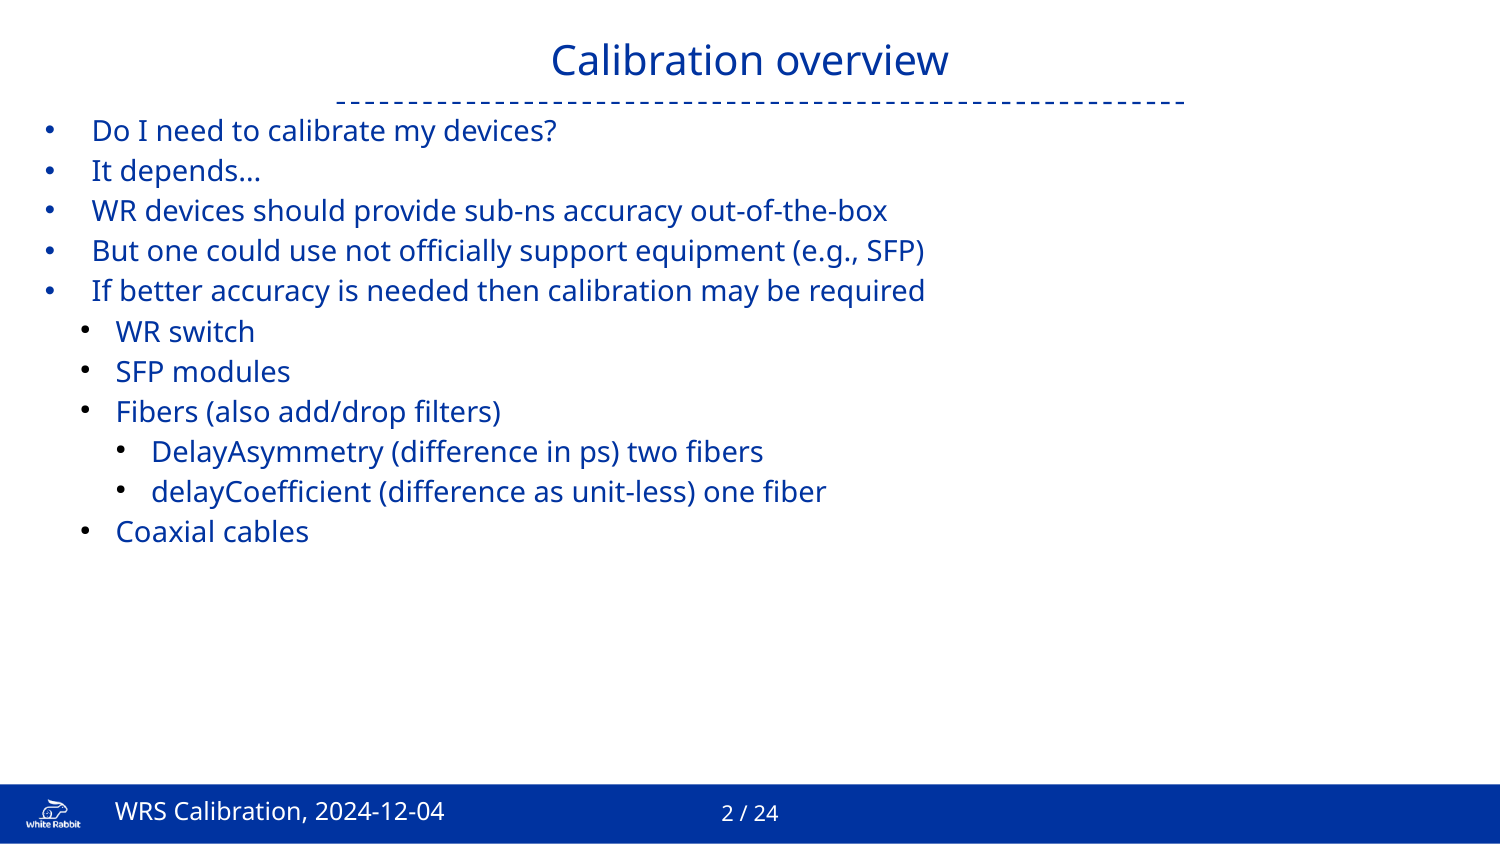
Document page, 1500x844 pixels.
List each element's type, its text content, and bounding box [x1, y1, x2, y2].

title Calibration overview [0, 0, 1500, 117]
slide_number <number> / 24 [0, 791, 1500, 837]
text_box Do I need to calibrate my devices? It depends… WR devices should provide sub-ns accuracy out-of-the-box But one could use not officially support equipment (e.g., SFP) If better accuracy is needed then calibration may be required WR switch SFP modules Fibers (also add/drop filters) DelayAsymmetry (difference in ps) two fibers delayCoefficient (difference as unit-less) one fiber Coaxial cables [30, 99, 1300, 597]
